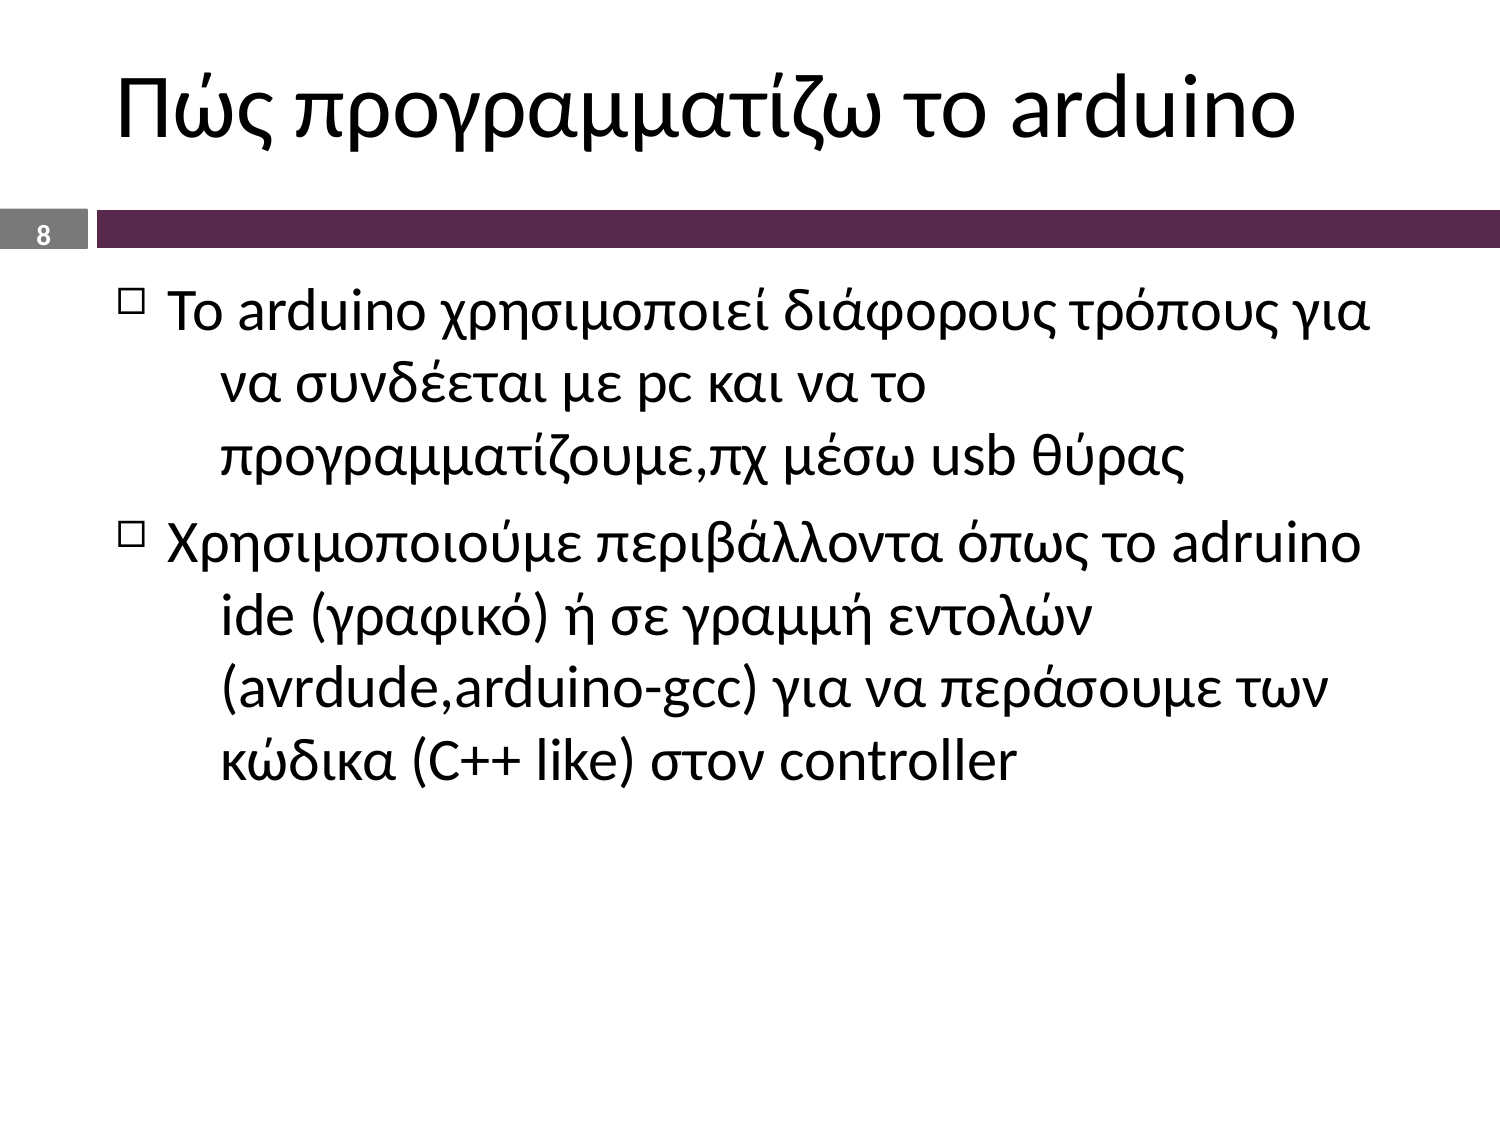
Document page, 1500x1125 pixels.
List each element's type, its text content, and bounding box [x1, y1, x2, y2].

text_box [0, 208, 88, 249]
list Το arduino χρησιμοποιεί διάφορους τρόπους για να συνδέεται με pc και να το προγραμματίζουμε,πχ μέσω usb θύρας Χρησιμοποιούμε περιβάλλοντα όπως το adruino ide (γραφικό) ή σε γραμμή εντολών (avrdude,arduino-gcc) για να περάσουμε των κώδικα (C++ like) στον controller [100, 262, 1438, 1000]
title Πώς προγραμματίζω το arduino [100, 19, 1438, 182]
